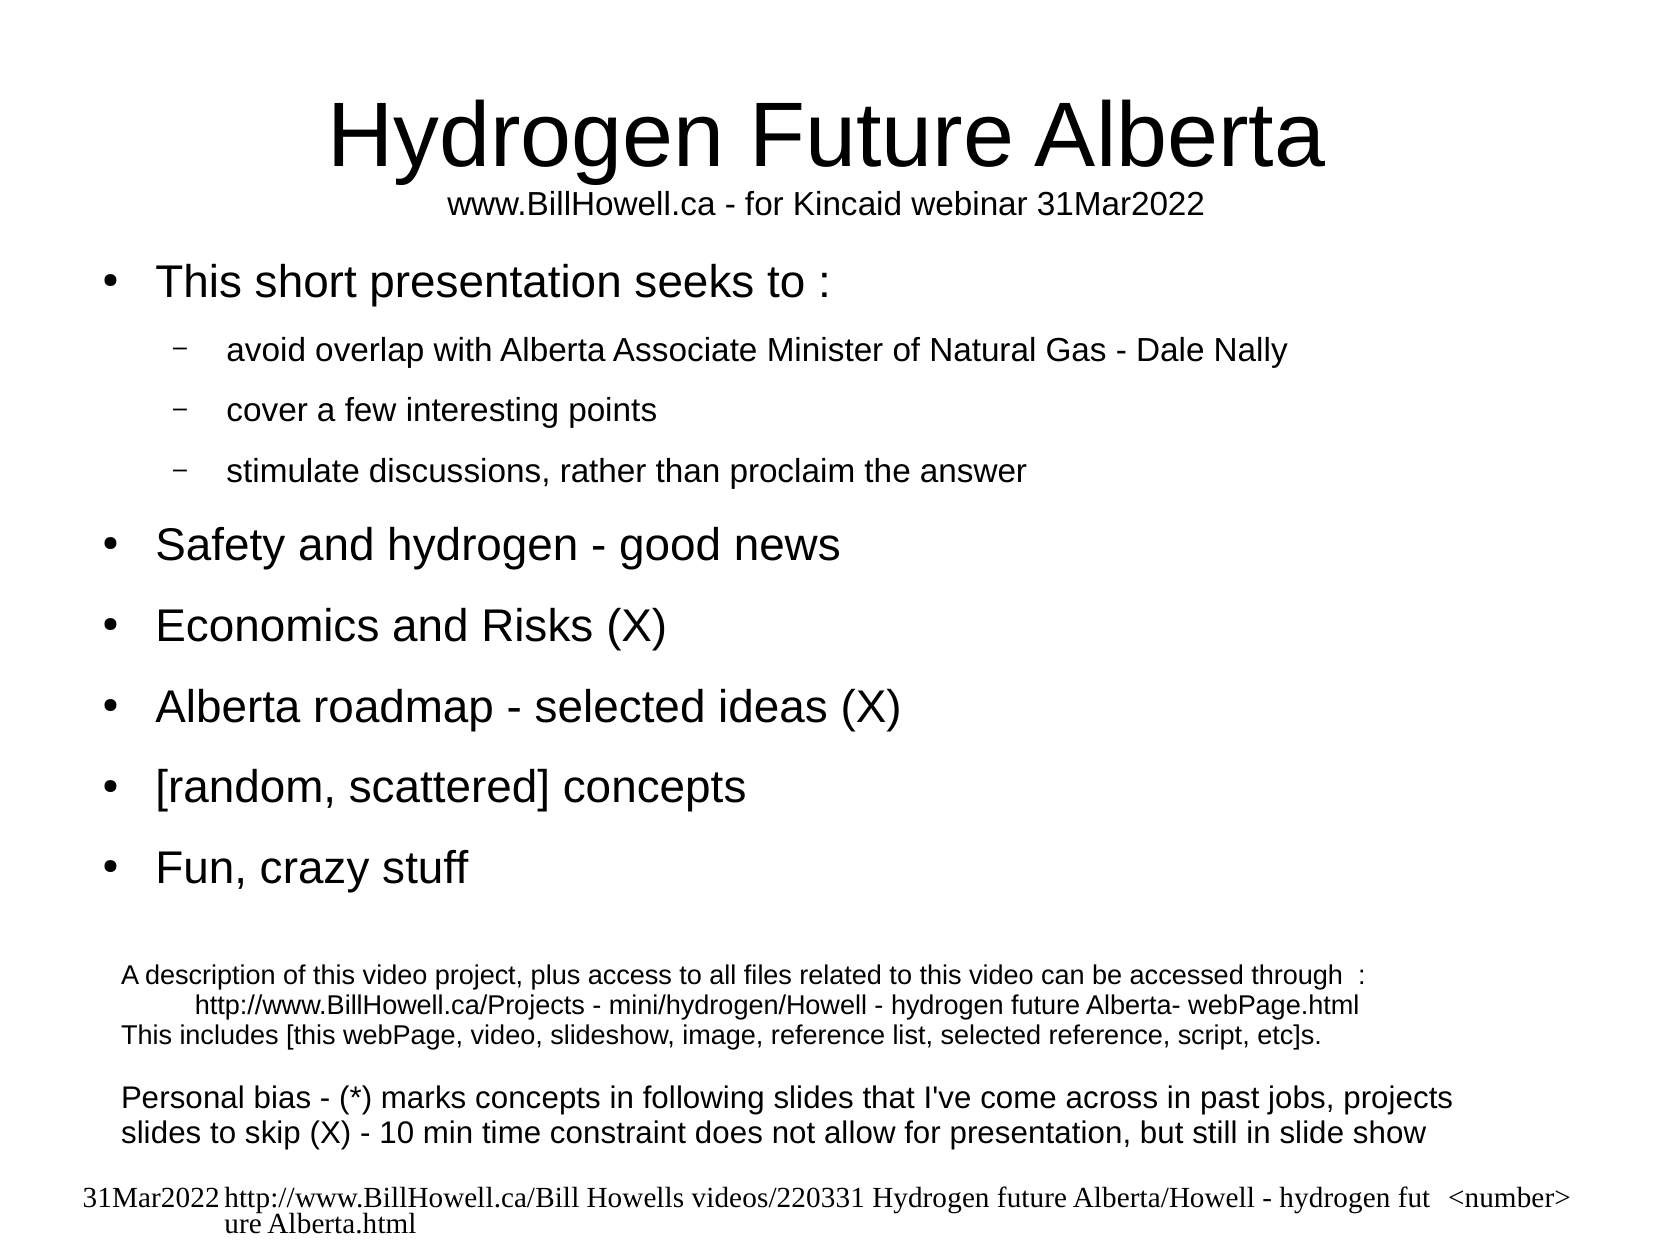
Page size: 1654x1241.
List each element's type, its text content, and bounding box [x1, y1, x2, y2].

list This short presentation seeks to : avoid overlap with Alberta Associate Minister of Natural Gas - Dale Nally cover a few interesting points stimulate discussions, rather than proclaim the answer Safety and hydrogen - good news Economics and Risks (X) Alberta roadmap - selected ideas (X) [random, scattered] concepts Fun, crazy stuff [84, 256, 1573, 900]
text_box A description of this video project, plus access to all files related to this video can be accessed through : http://www.BillHowell.ca/Projects - mini/hydrogen/Howell - hydrogen future Alberta- webPage.html This includes [this webPage, video, slideshow, image, reference list, selected reference, script, etc]s. Personal bias - (*) marks concepts in following slides that I've come across in past jobs, projects slides to skip (X) - 10 min time constraint does not allow for presentation, but still in slide show [106, 952, 1548, 1158]
title Hydrogen Future Alberta www.BillHowell.ca - for Kincaid webinar 31Mar2022 [82, 49, 1571, 257]
